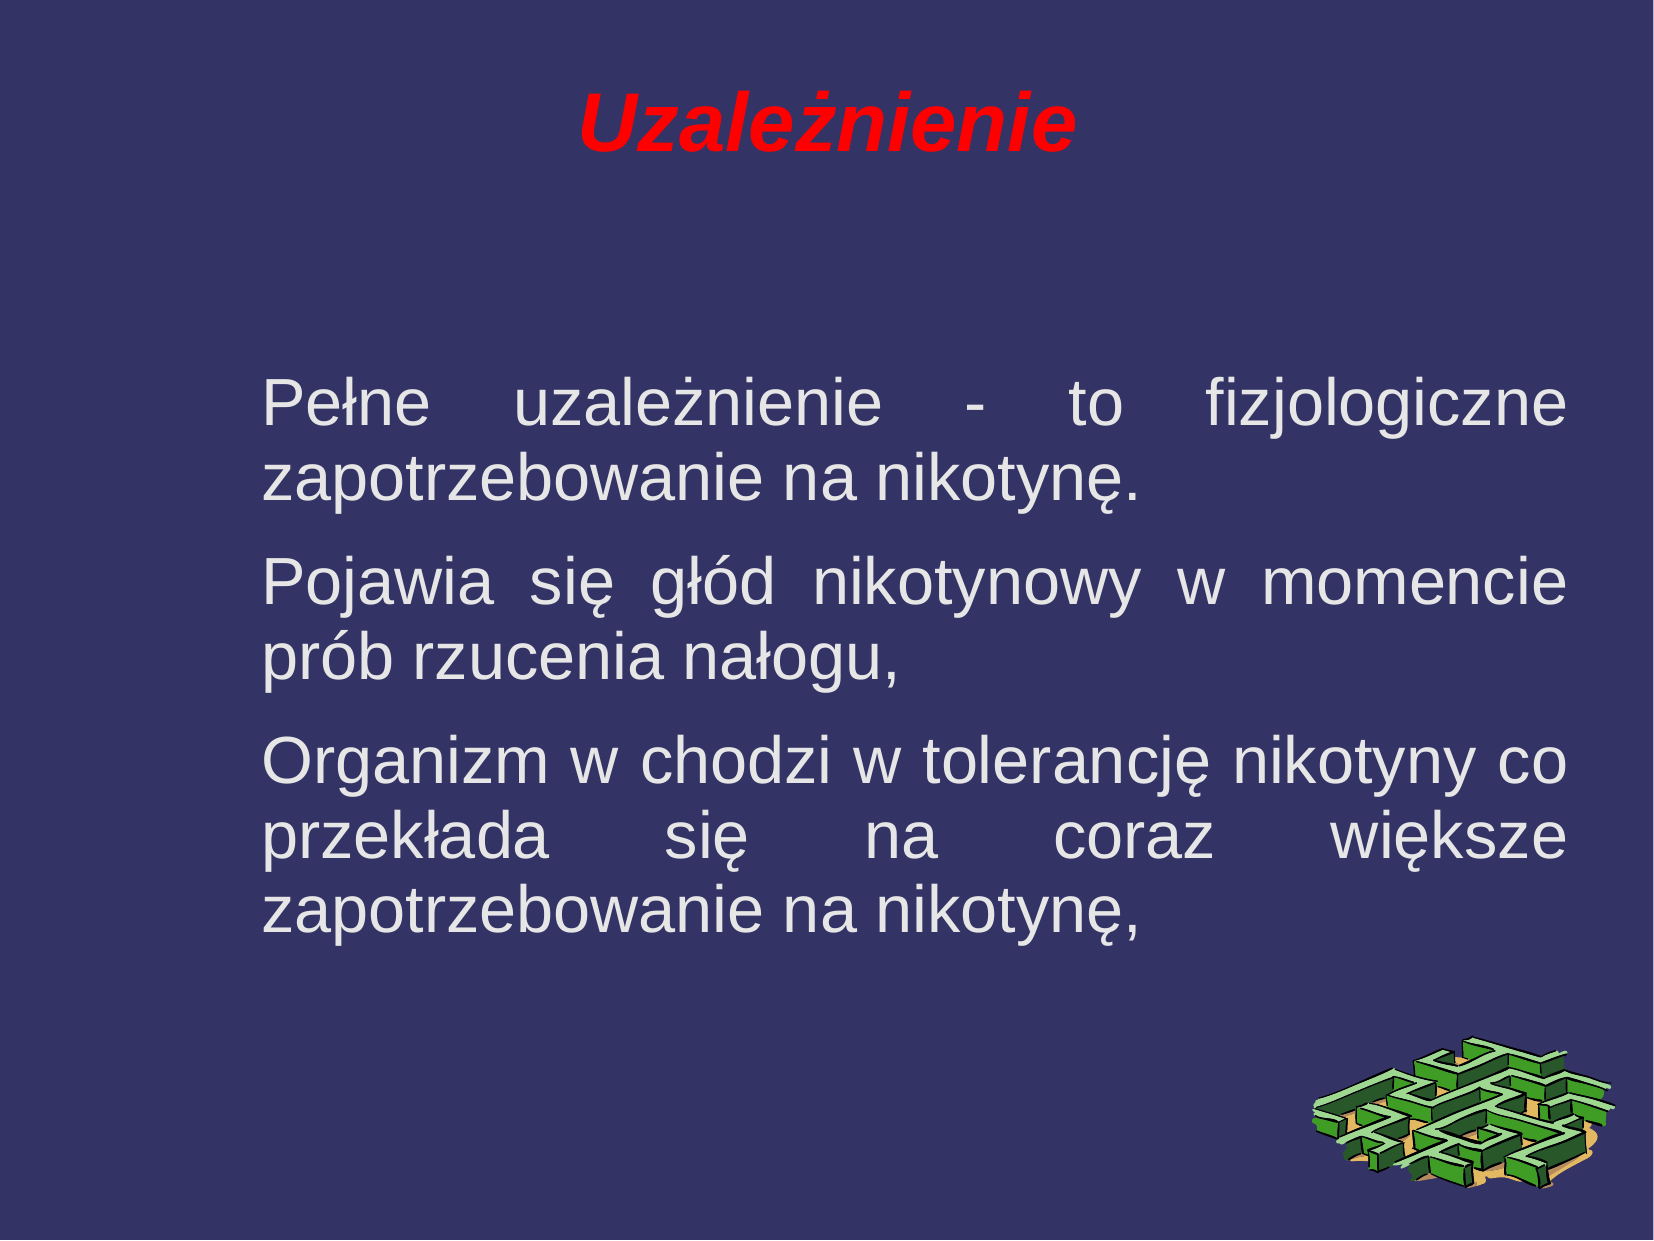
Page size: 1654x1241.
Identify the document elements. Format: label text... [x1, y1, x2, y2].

list Pełne uzależnienie - to fizjologiczne zapotrzebowanie na nikotynę. Pojawia się głód nikotynowy w momencie prób rzucenia nałogu, Organizm w chodzi w tolerancję nikotyny co przekłada się na coraz większe zapotrzebowanie na nikotynę, [178, 364, 1570, 1147]
title Uzależnienie [121, 19, 1534, 227]
